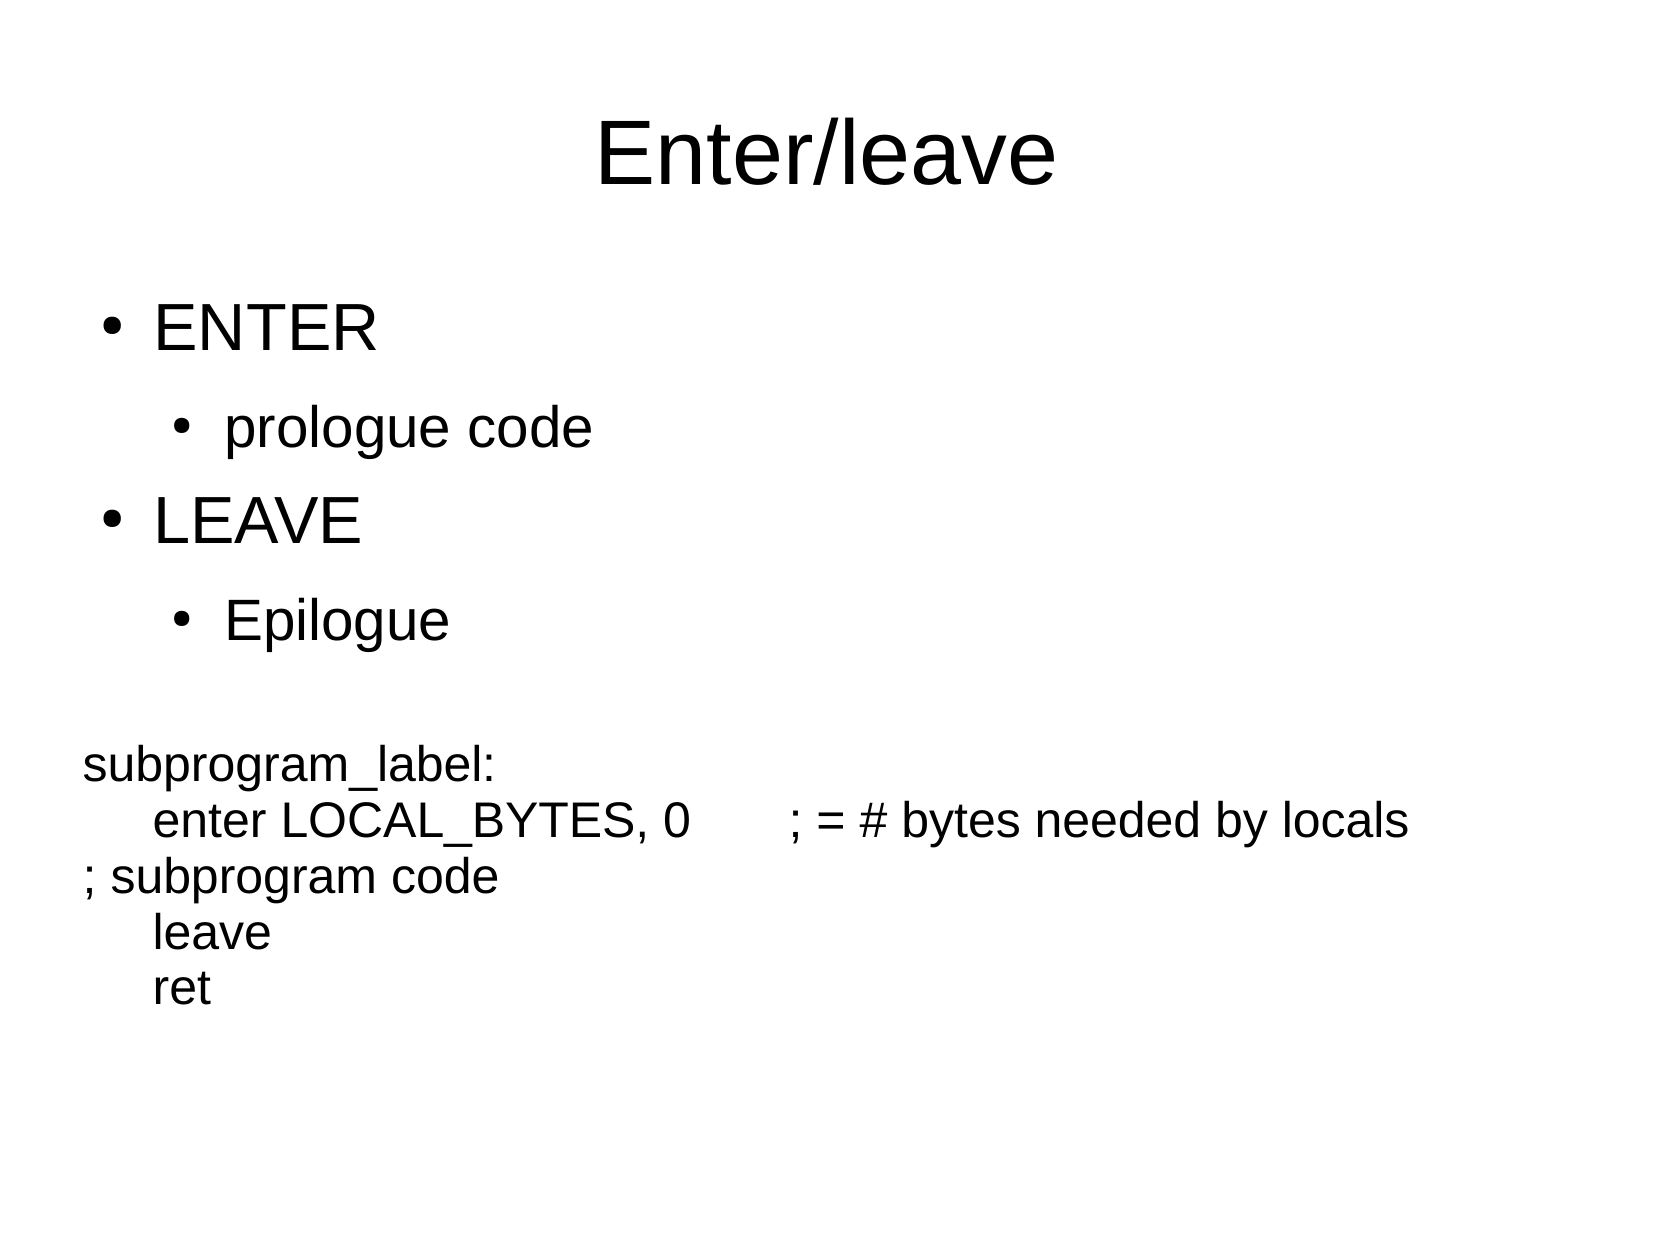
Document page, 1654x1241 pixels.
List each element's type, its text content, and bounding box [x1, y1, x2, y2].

list ENTER prologue code LEAVE Epilogue subprogram_label: enter LOCAL_BYTES, 0 ; = # bytes needed by locals ; subprogram code leave ret [82, 290, 1571, 1109]
title Enter/leave [82, 49, 1571, 257]
